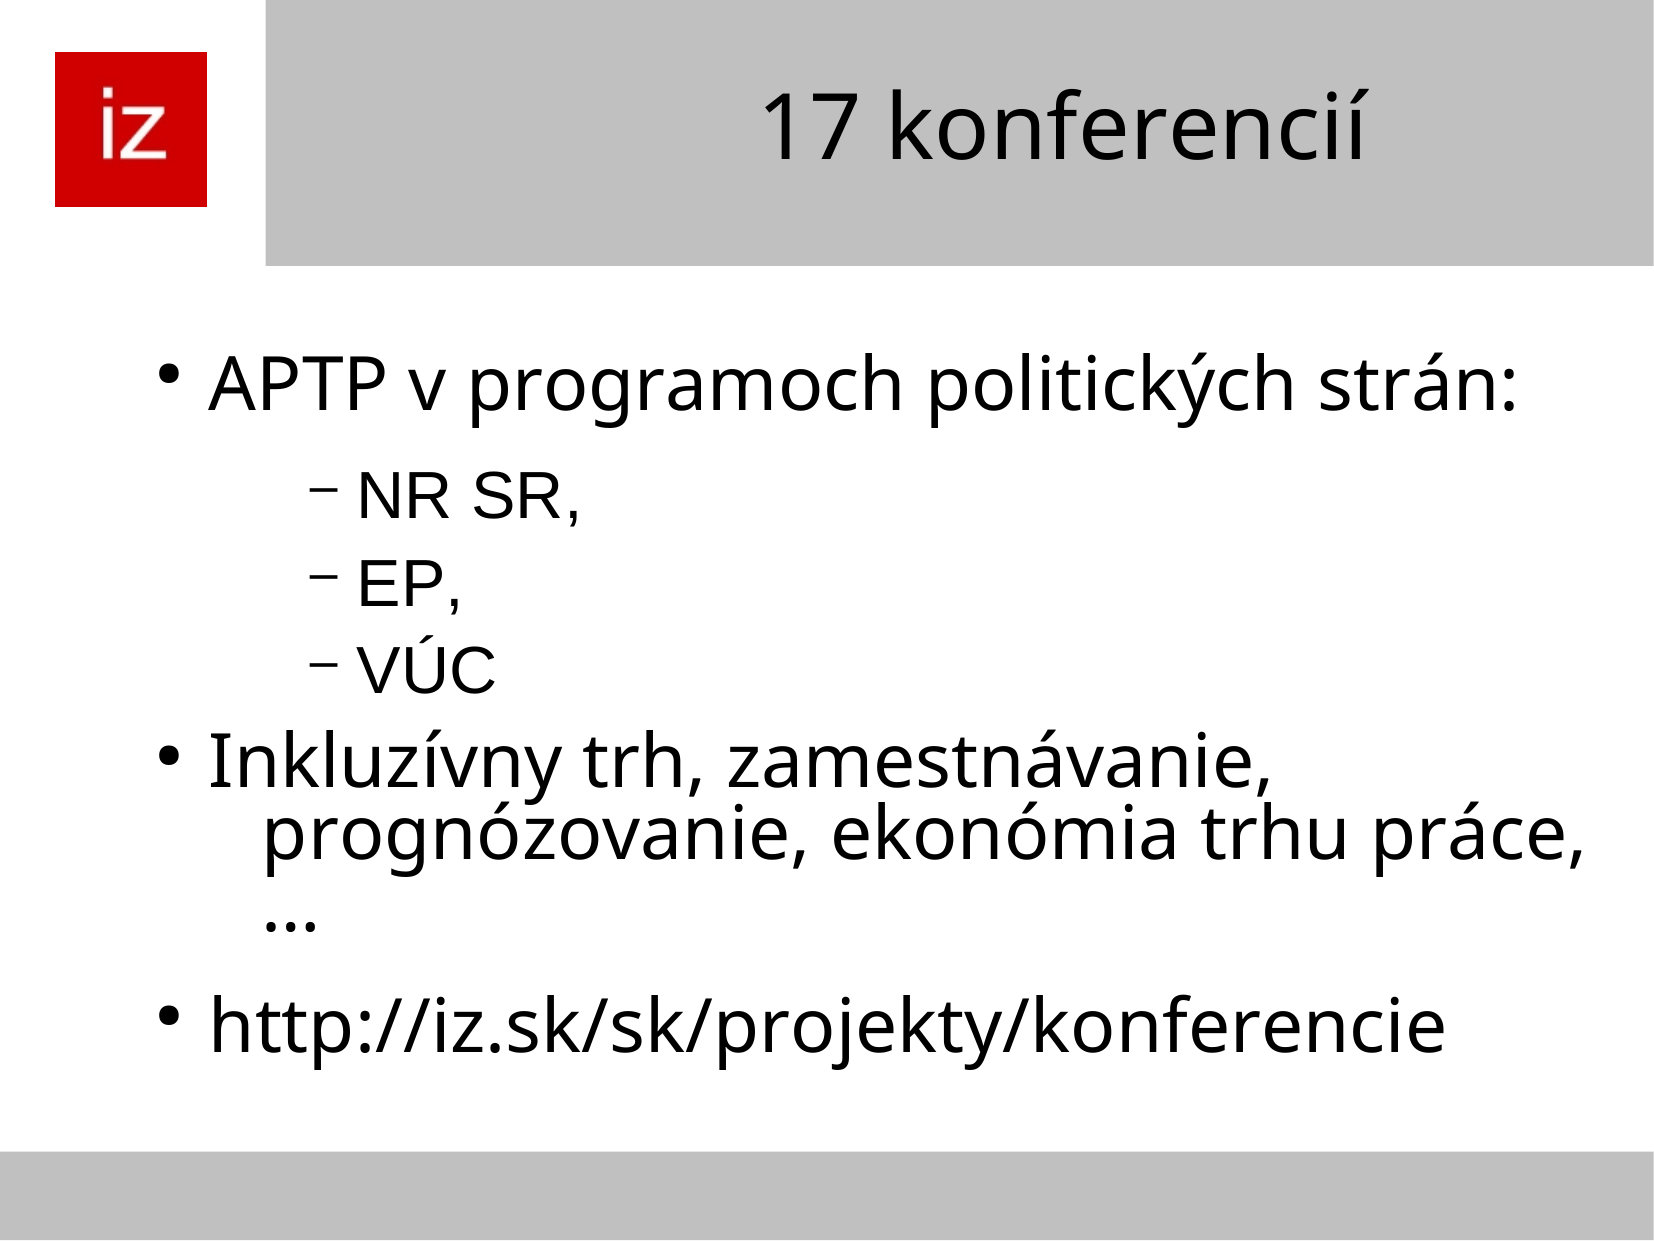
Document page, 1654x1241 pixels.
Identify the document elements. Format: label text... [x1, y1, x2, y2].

title 17 konferencií [561, 29, 1565, 237]
list APTP v programoch politických strán: NR SR, EP, VÚC Inkluzívny trh, zamestnávanie, prognózovanie, ekonómia trhu práce, … http://iz.sk/sk/projekty/konferencie [121, 344, 1625, 1126]
picture [55, 52, 207, 207]
